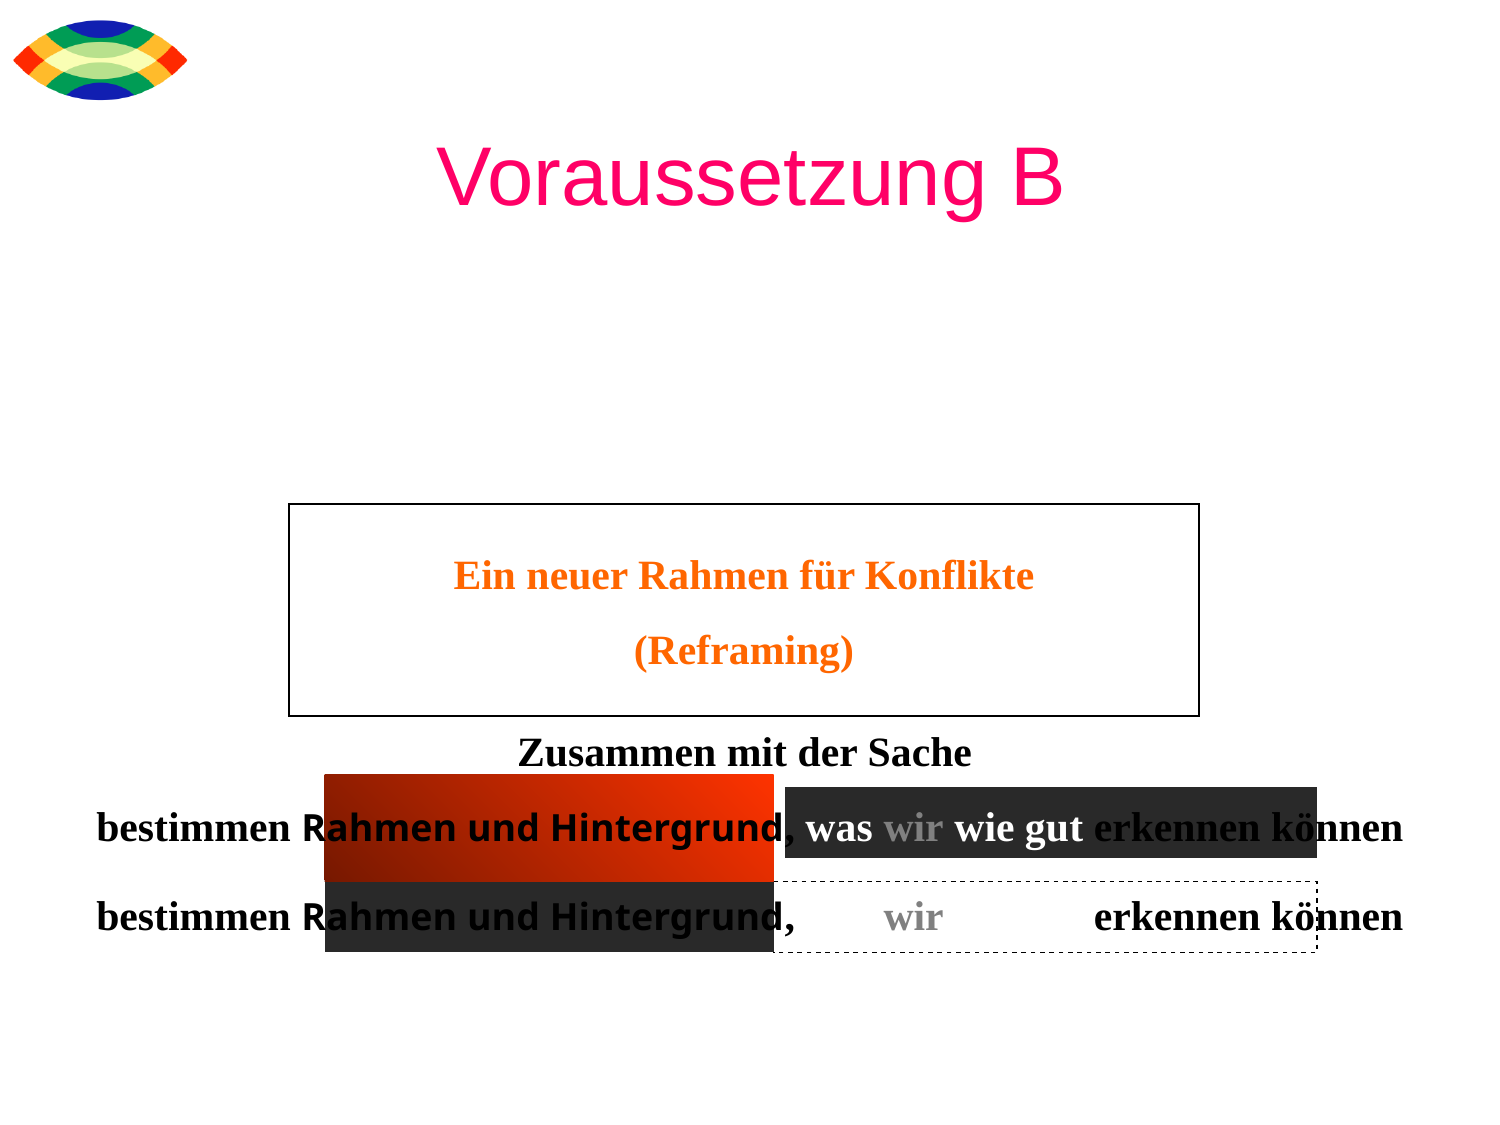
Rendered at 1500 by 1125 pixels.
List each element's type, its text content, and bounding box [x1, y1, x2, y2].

text_box bestimmen Rahmen und Hintergrund, was wir wie gut erkennen können [0, 881, 1500, 947]
text_box Ein neuer Rahmen für Konflikte (Reframing) [289, 540, 1199, 681]
text_box Zusammen mit der Sache bestimmen Rahmen und Hintergrund, was wir wie gut erkennen können [0, 717, 1500, 858]
text_box [325, 858, 774, 881]
text_box Voraussetzung B [77, 78, 1427, 266]
text_box [325, 947, 1317, 952]
picture [5, 7, 195, 113]
